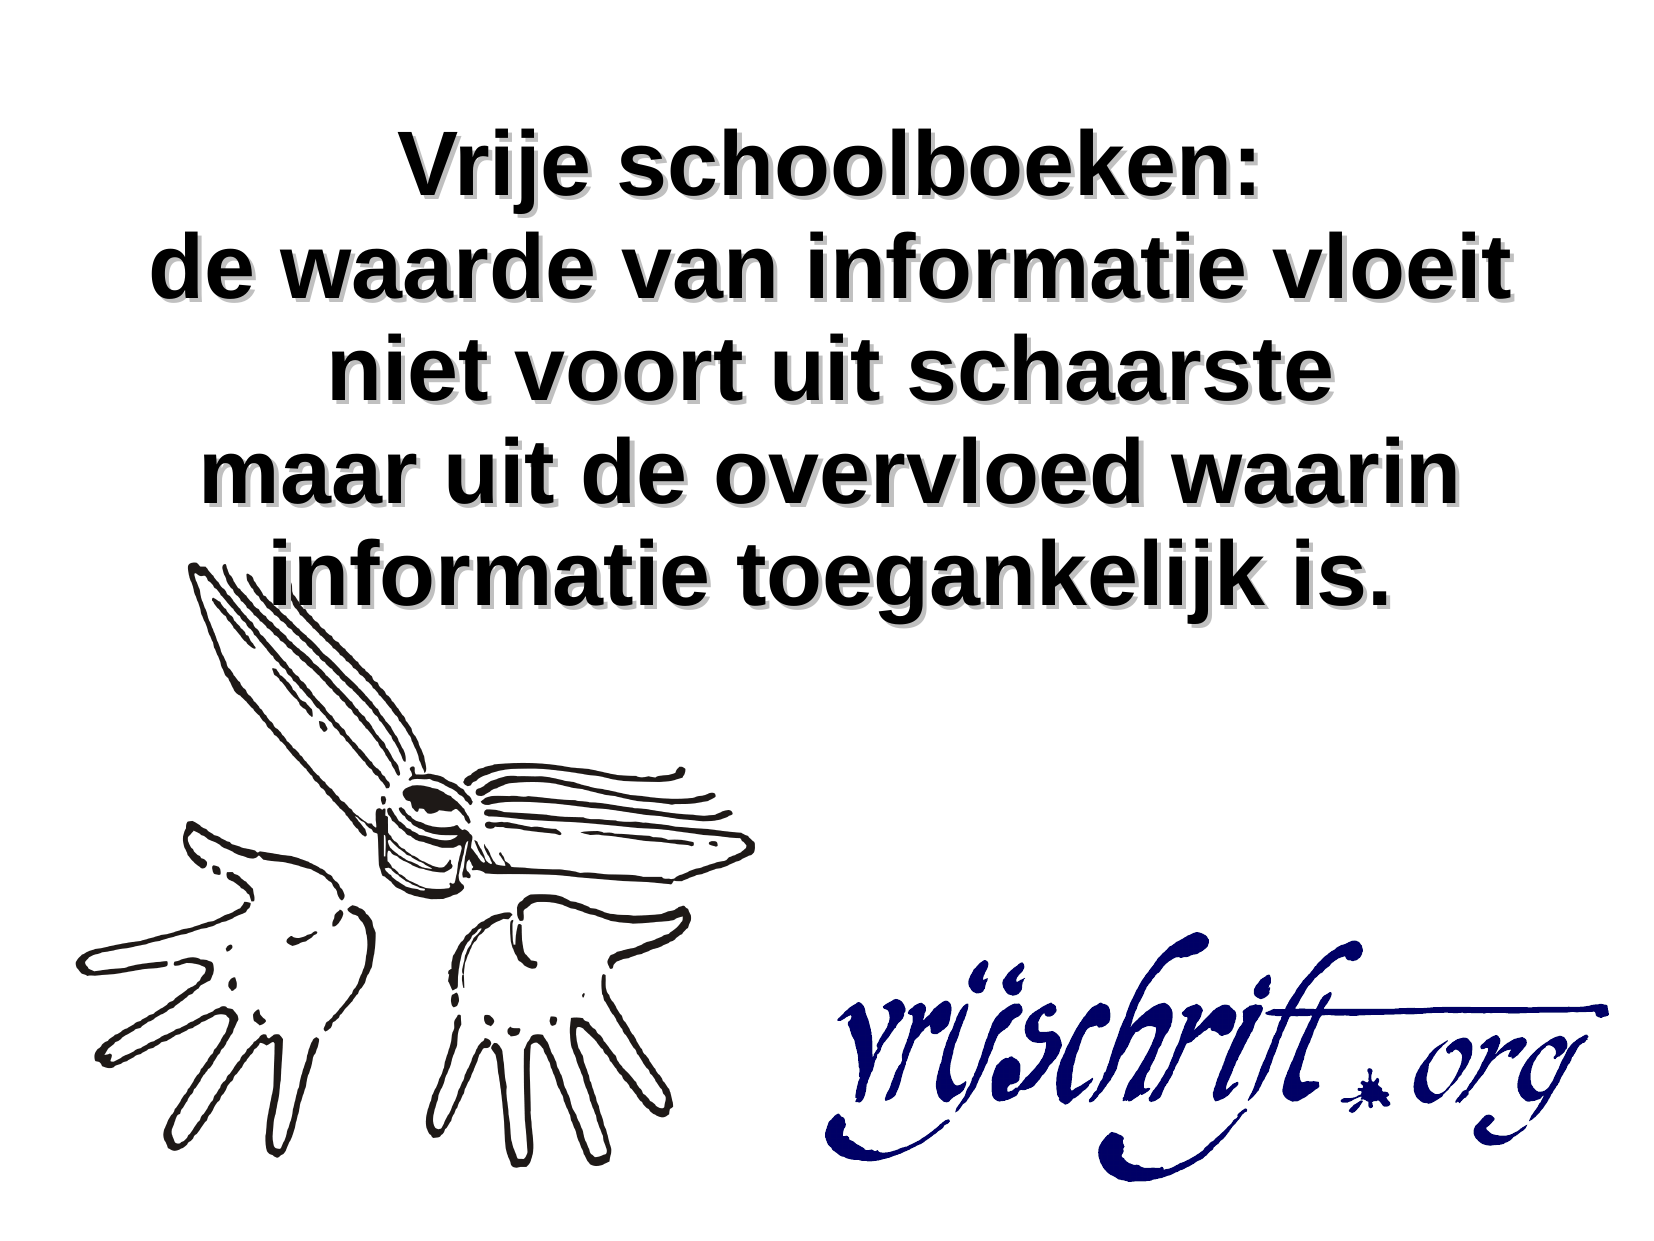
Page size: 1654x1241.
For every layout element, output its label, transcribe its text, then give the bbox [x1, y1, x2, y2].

picture [825, 932, 1609, 1182]
picture [75, 562, 755, 1168]
title Vrije schoolboeken: de waarde van informatie vloeit niet voort uit schaarste maar uit de overvloed waarin informatie toegankelijk is. [86, 112, 1576, 626]
